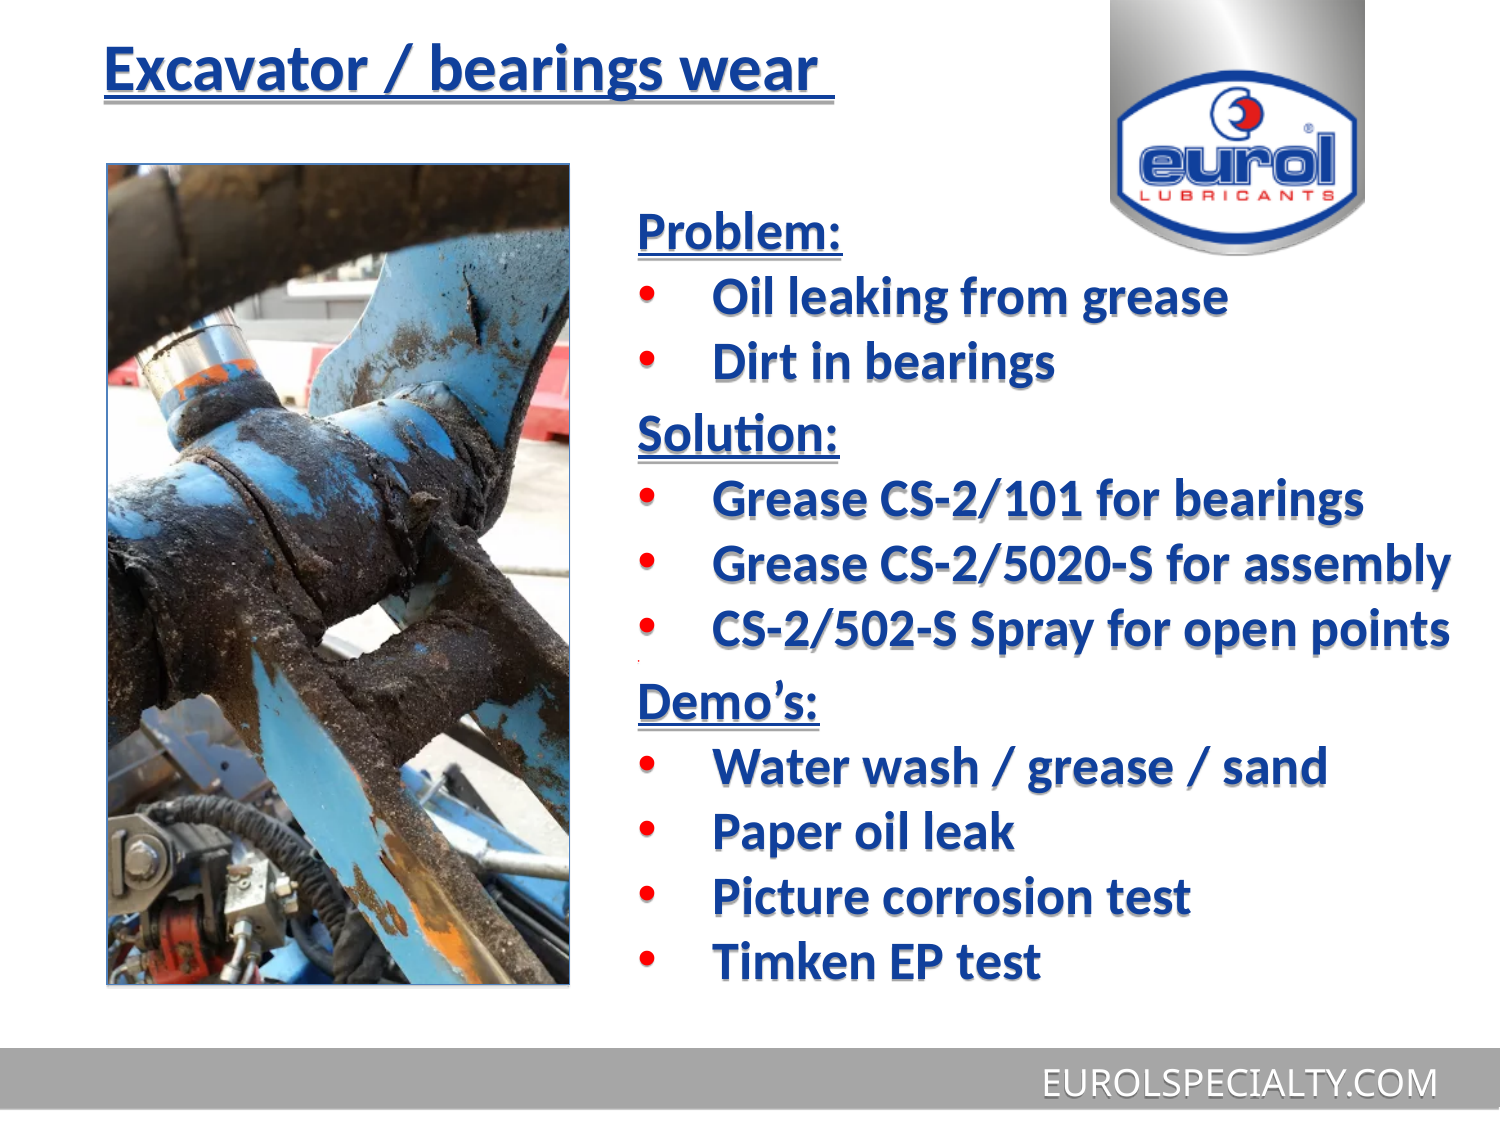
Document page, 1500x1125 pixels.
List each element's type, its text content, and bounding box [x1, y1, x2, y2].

text_box Problem: Oil leaking from grease Dirt in bearings Solution: Grease CS-2/101 for bearings Grease CS-2/5020-S for assembly CS-2/502-S Spray for open points Demo’s: Water wash / grease / sand Paper oil leak Picture corrosion test Timken EP test [622, 187, 1500, 1006]
picture [107, 164, 569, 984]
text_box Excavator / bearings wear [89, 16, 1152, 112]
